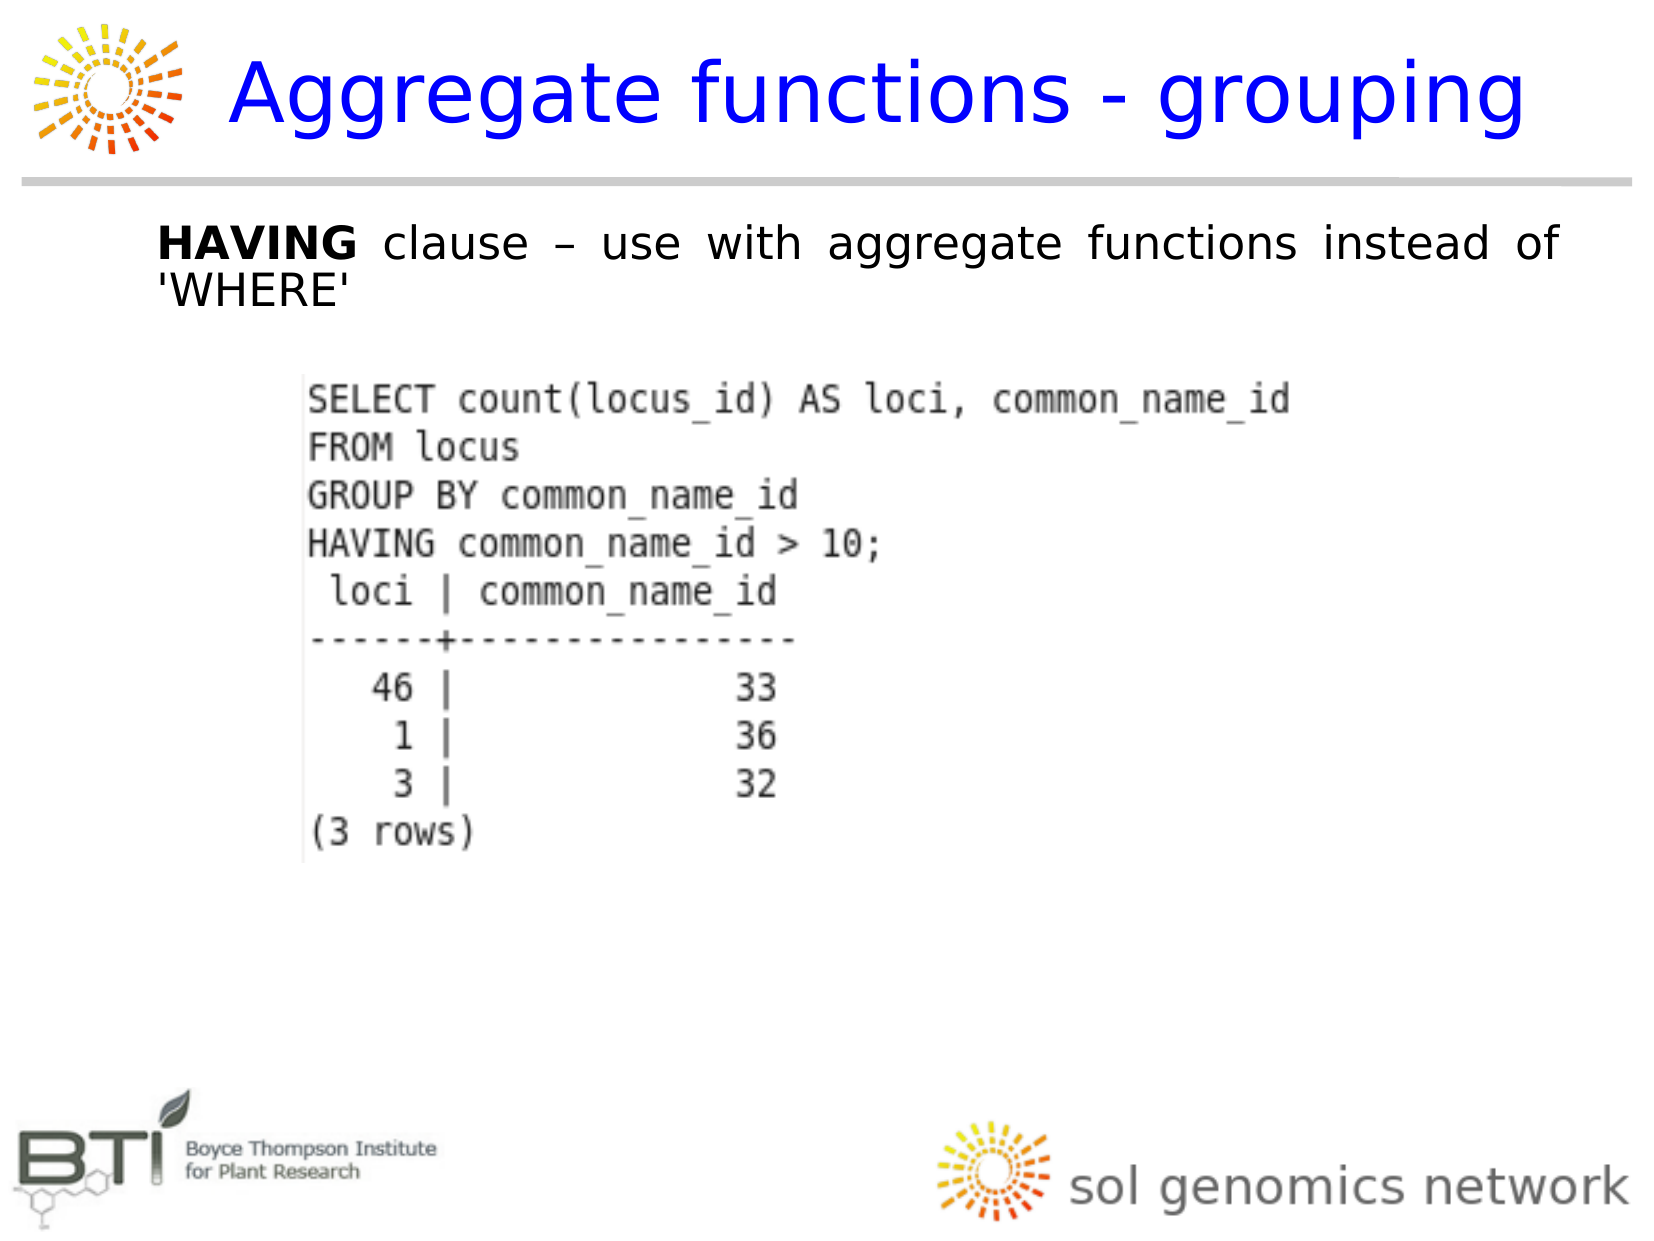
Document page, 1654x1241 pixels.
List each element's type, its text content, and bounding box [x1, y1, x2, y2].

picture [300, 374, 1313, 863]
picture [32, 22, 184, 156]
picture [8, 1087, 451, 1234]
picture [921, 1116, 1642, 1229]
text_box Aggregate functions - grouping [228, 46, 1623, 159]
text_box HAVING clause – use with aggregate functions instead of 'WHERE' [141, 215, 1576, 311]
